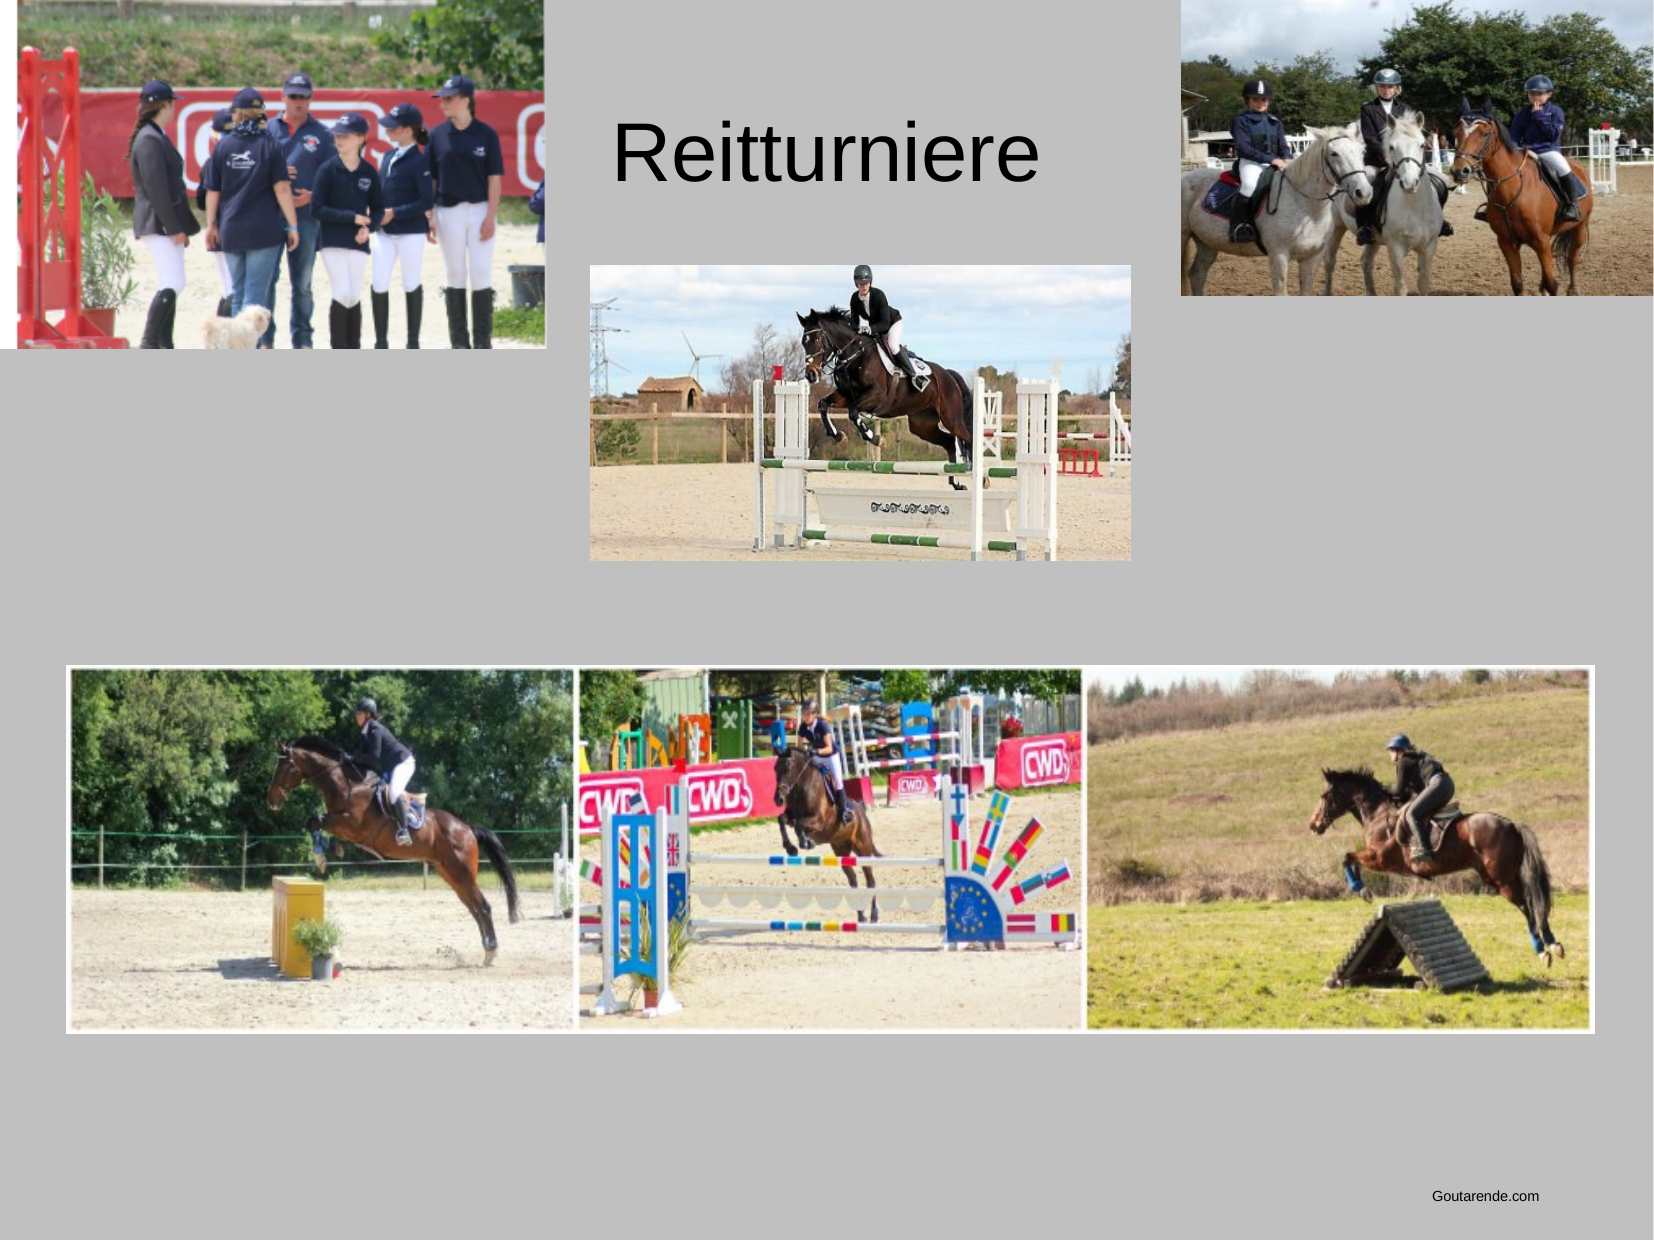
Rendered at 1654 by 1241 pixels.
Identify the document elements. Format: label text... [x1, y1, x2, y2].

text_box Goutarende.com [1417, 1181, 1565, 1213]
picture [66, 665, 1595, 1034]
title Reitturniere [82, 49, 1571, 257]
picture [0, 0, 1654, 562]
